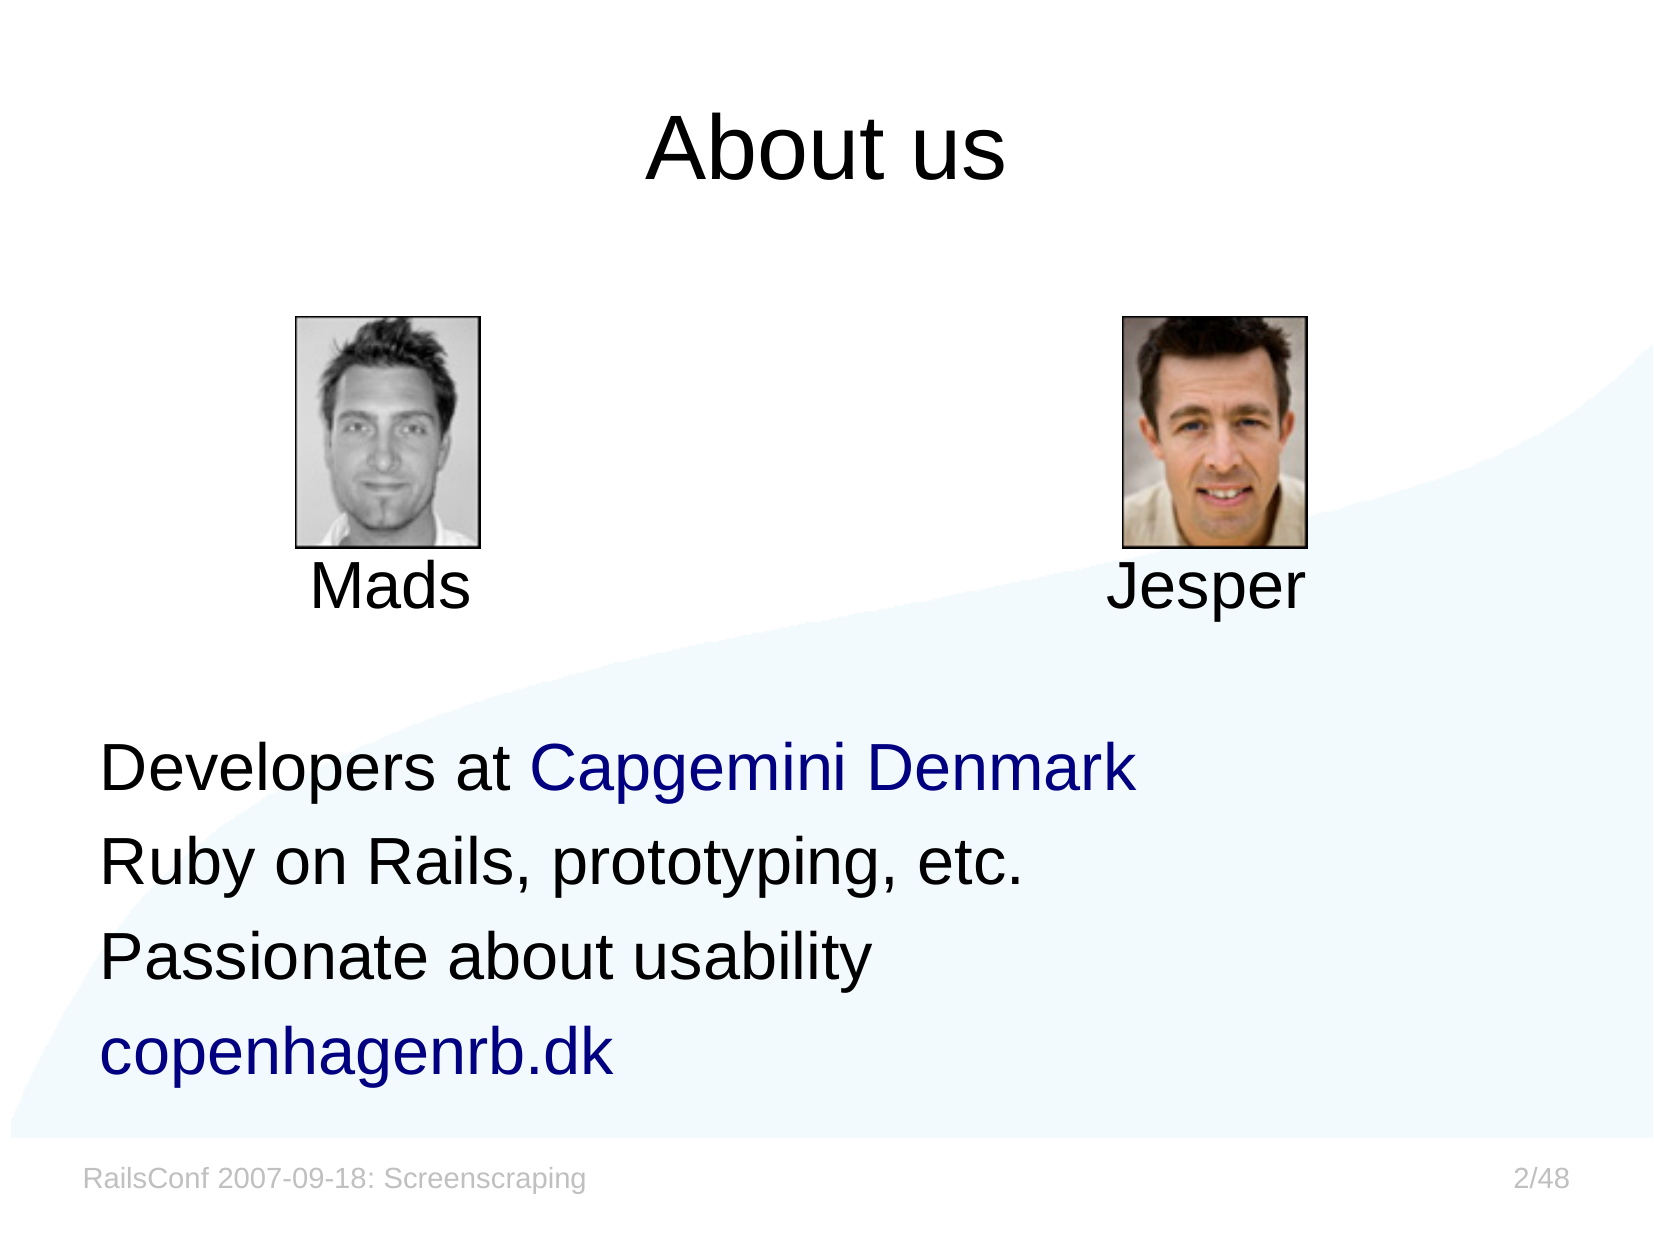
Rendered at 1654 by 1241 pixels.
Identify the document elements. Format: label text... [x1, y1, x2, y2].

text_box Jesper [1033, 556, 1506, 650]
text_box Mads [236, 556, 650, 650]
picture [11, 0, 1653, 1231]
title About us [82, 49, 1571, 257]
list Developers at Capgemini Denmark Ruby on Rails, prototyping, etc. Passionate about usability copenhagenrb.dk [82, 738, 1571, 1098]
